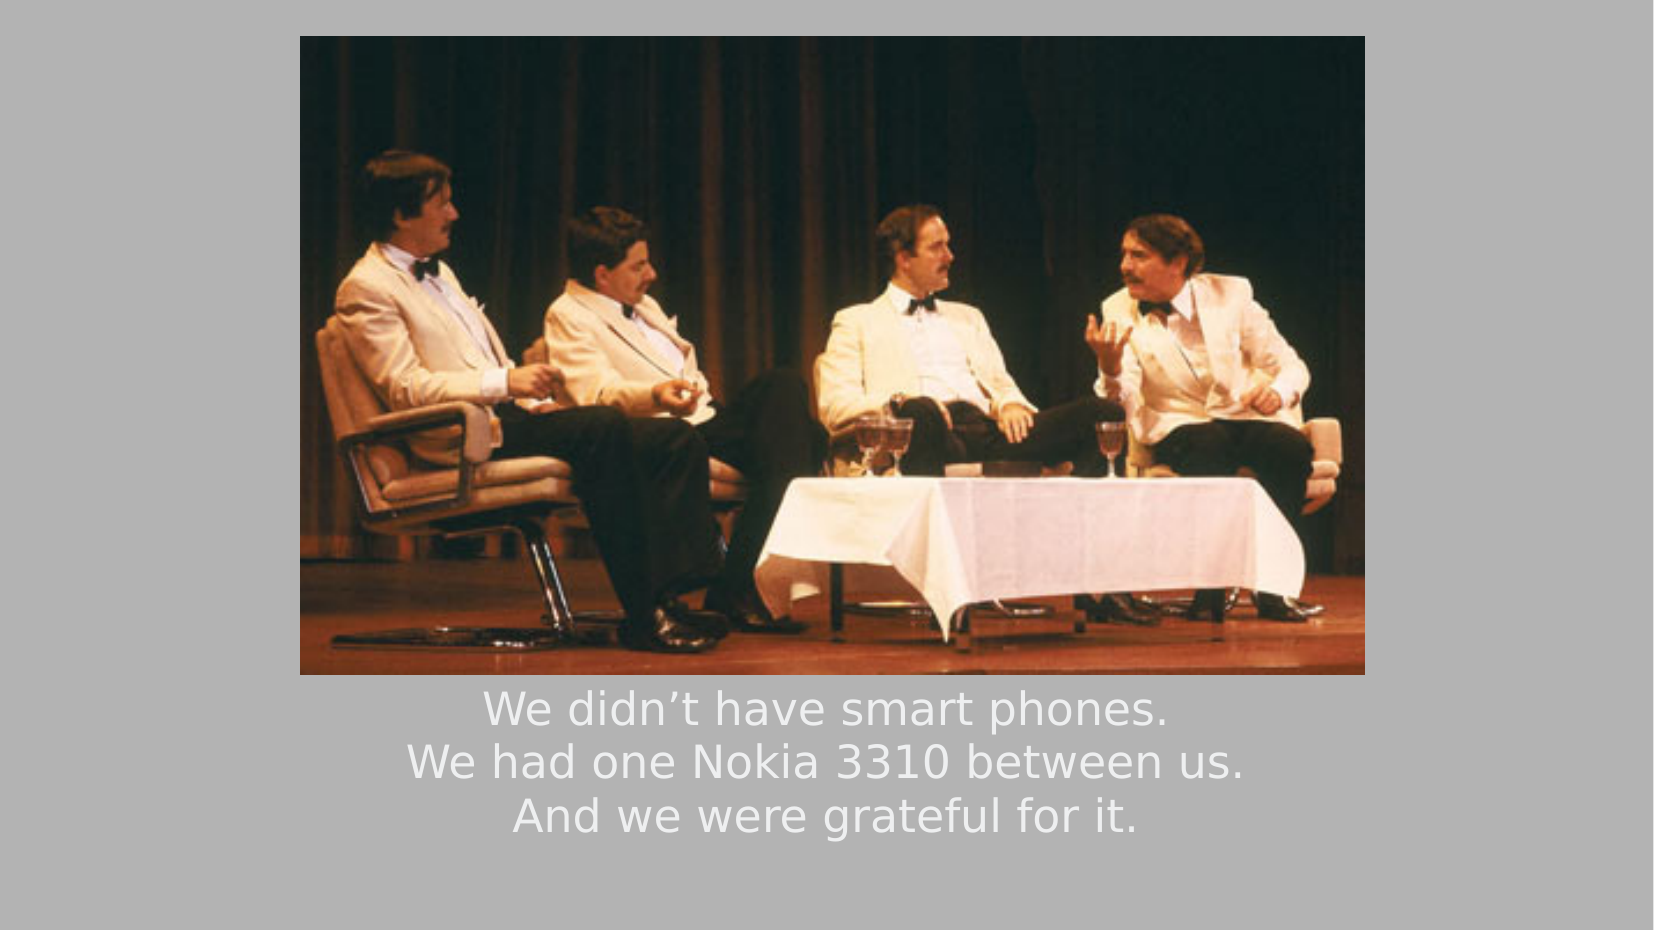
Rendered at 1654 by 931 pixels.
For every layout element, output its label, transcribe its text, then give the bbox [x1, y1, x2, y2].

picture [300, 36, 1365, 676]
text_box We didn’t have smart phones. We had one Nokia 3310 between us. And we were grateful for it. [301, 675, 1351, 851]
